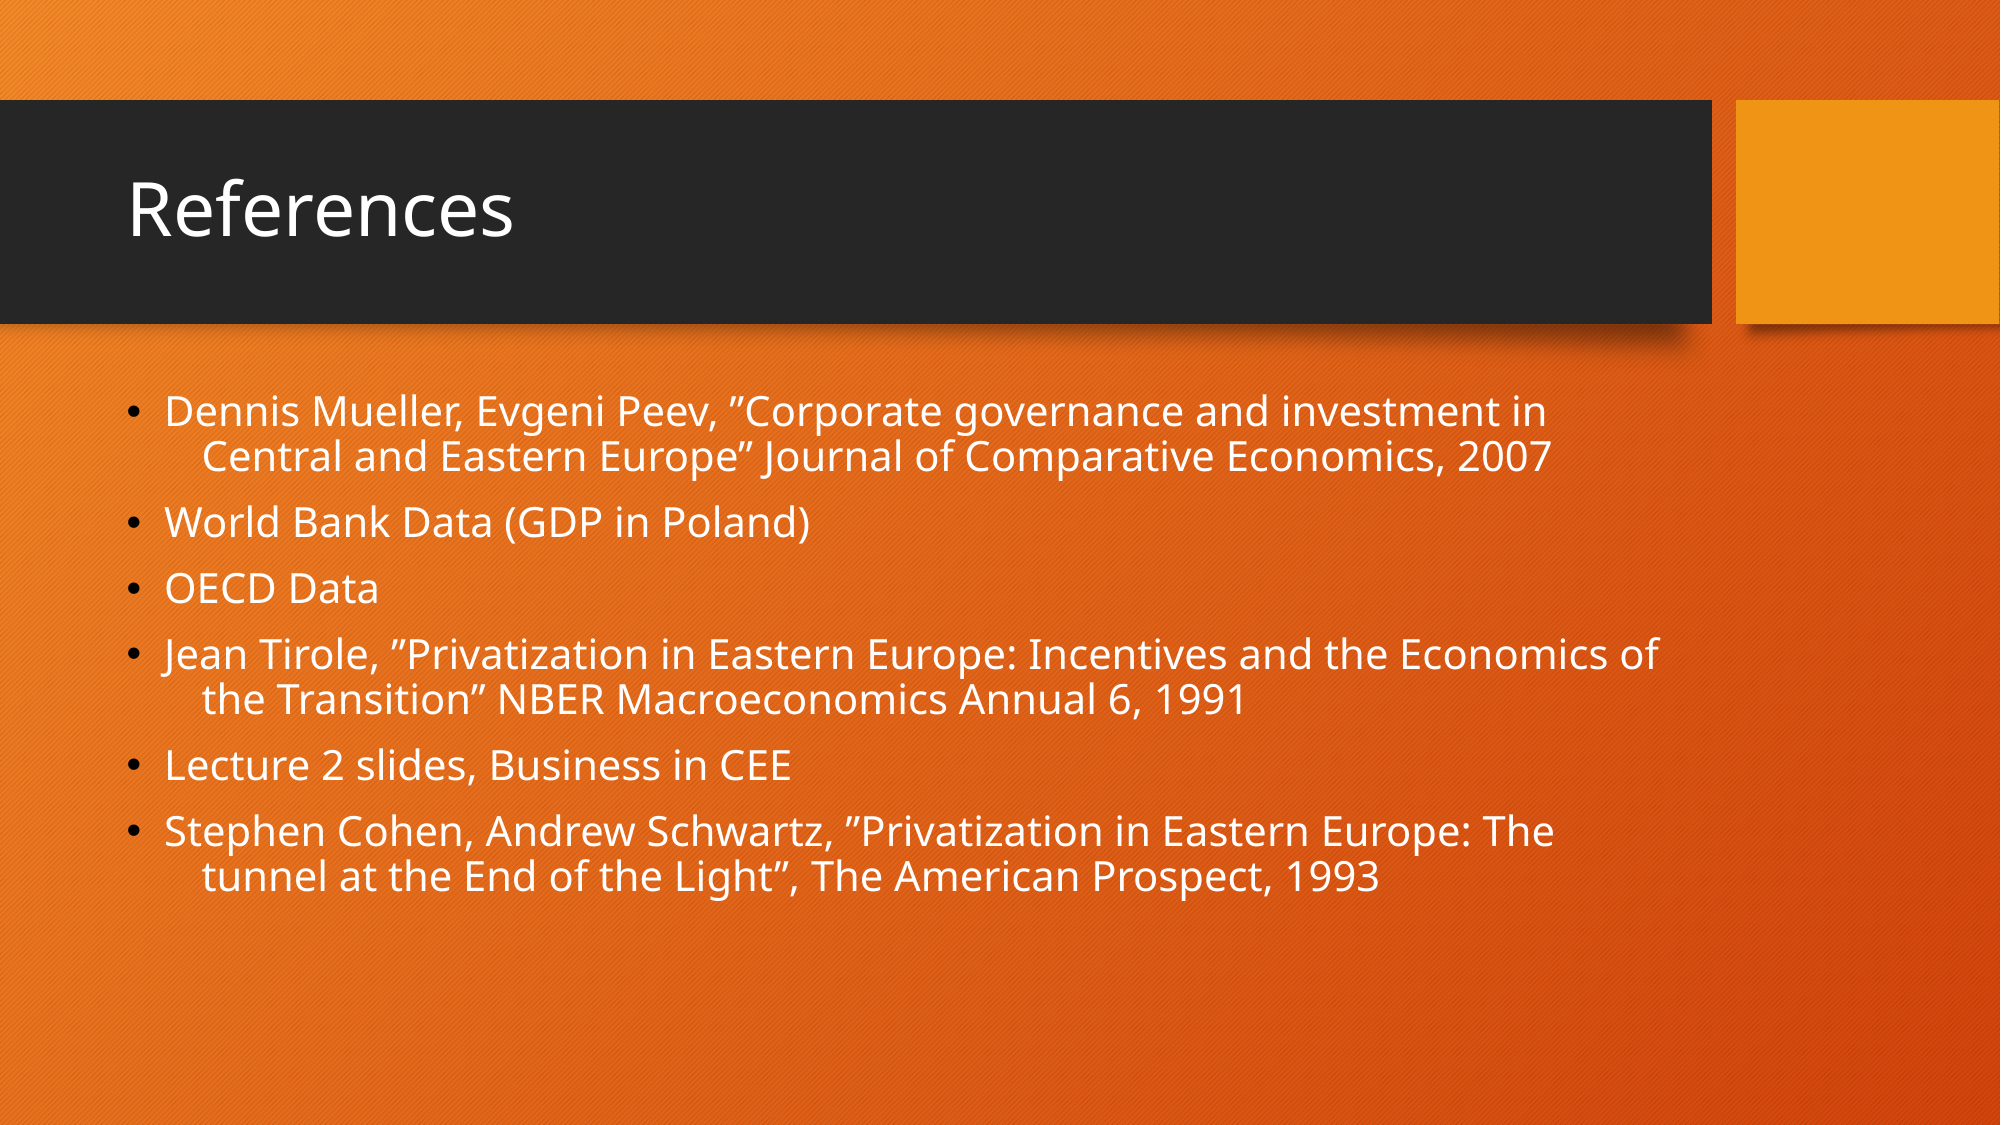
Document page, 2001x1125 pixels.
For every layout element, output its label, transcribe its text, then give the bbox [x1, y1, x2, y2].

list Dennis Mueller, Evgeni Peev, ”Corporate governance and investment in Central and Eastern Europe” Journal of Comparative Economics, 2007 World Bank Data (GDP in Poland) OECD Data Jean Tirole, ”Privatization in Eastern Europe: Incentives and the Economics of the Transition” NBER Macroeconomics Annual 6, 1991 Lecture 2 slides, Business in CEE Stephen Cohen, Andrew Schwartz, ”Privatization in Eastern Europe: The tunnel at the End of the Light”, The American Prospect, 1993 [111, 383, 1689, 974]
title References [111, 123, 1689, 301]
